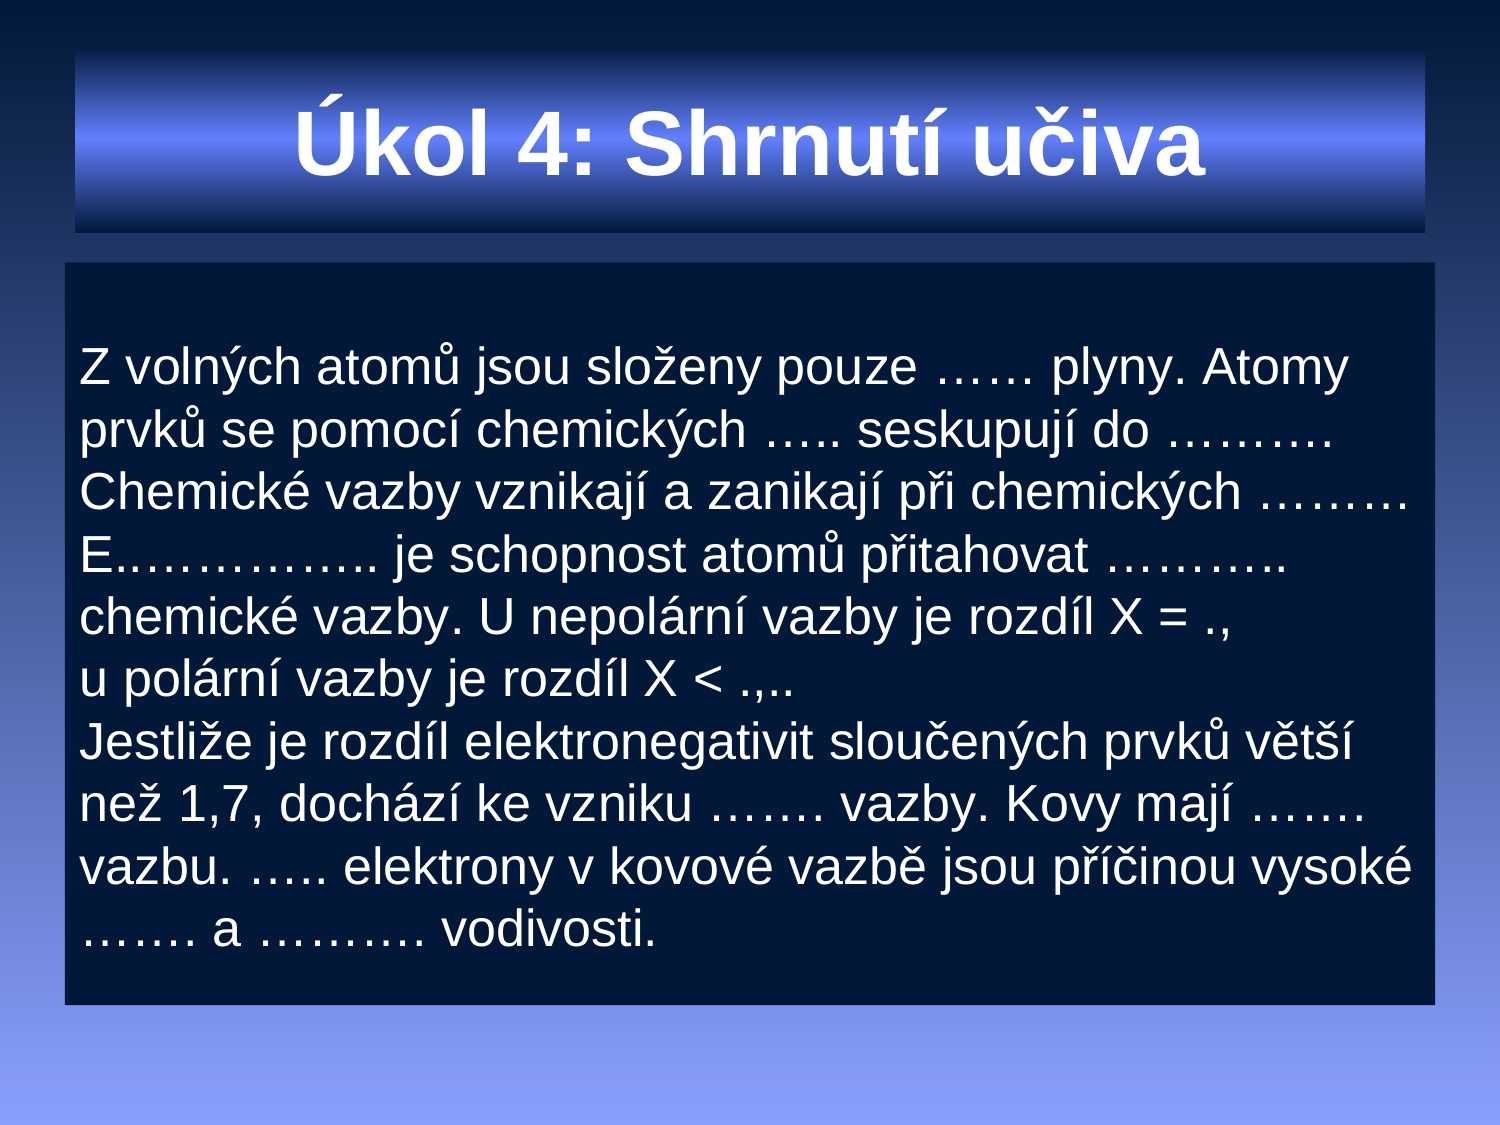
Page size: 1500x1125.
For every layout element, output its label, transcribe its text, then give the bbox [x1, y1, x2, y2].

title Úkol 4: Shrnutí učiva [75, 45, 1426, 233]
list Z volných atomů jsou složeny pouze …… plyny. Atomy prvků se pomocí chemických ….. seskupují do ………. Chemické vazby vznikají a zanikají při chemických ……… E..………….. je schopnost atomů přitahovat ……….. chemické vazby. U nepolární vazby je rozdíl X = ., u polární vazby je rozdíl X < .,.. Jestliže je rozdíl elektronegativit sloučených prvků větší než 1,7, dochází ke vzniku ……. vazby. Kovy mají ……. vazbu. ….. elektrony v kovové vazbě jsou příčinou vysoké ……. a ………. vodivosti. [64, 262, 1436, 1006]
